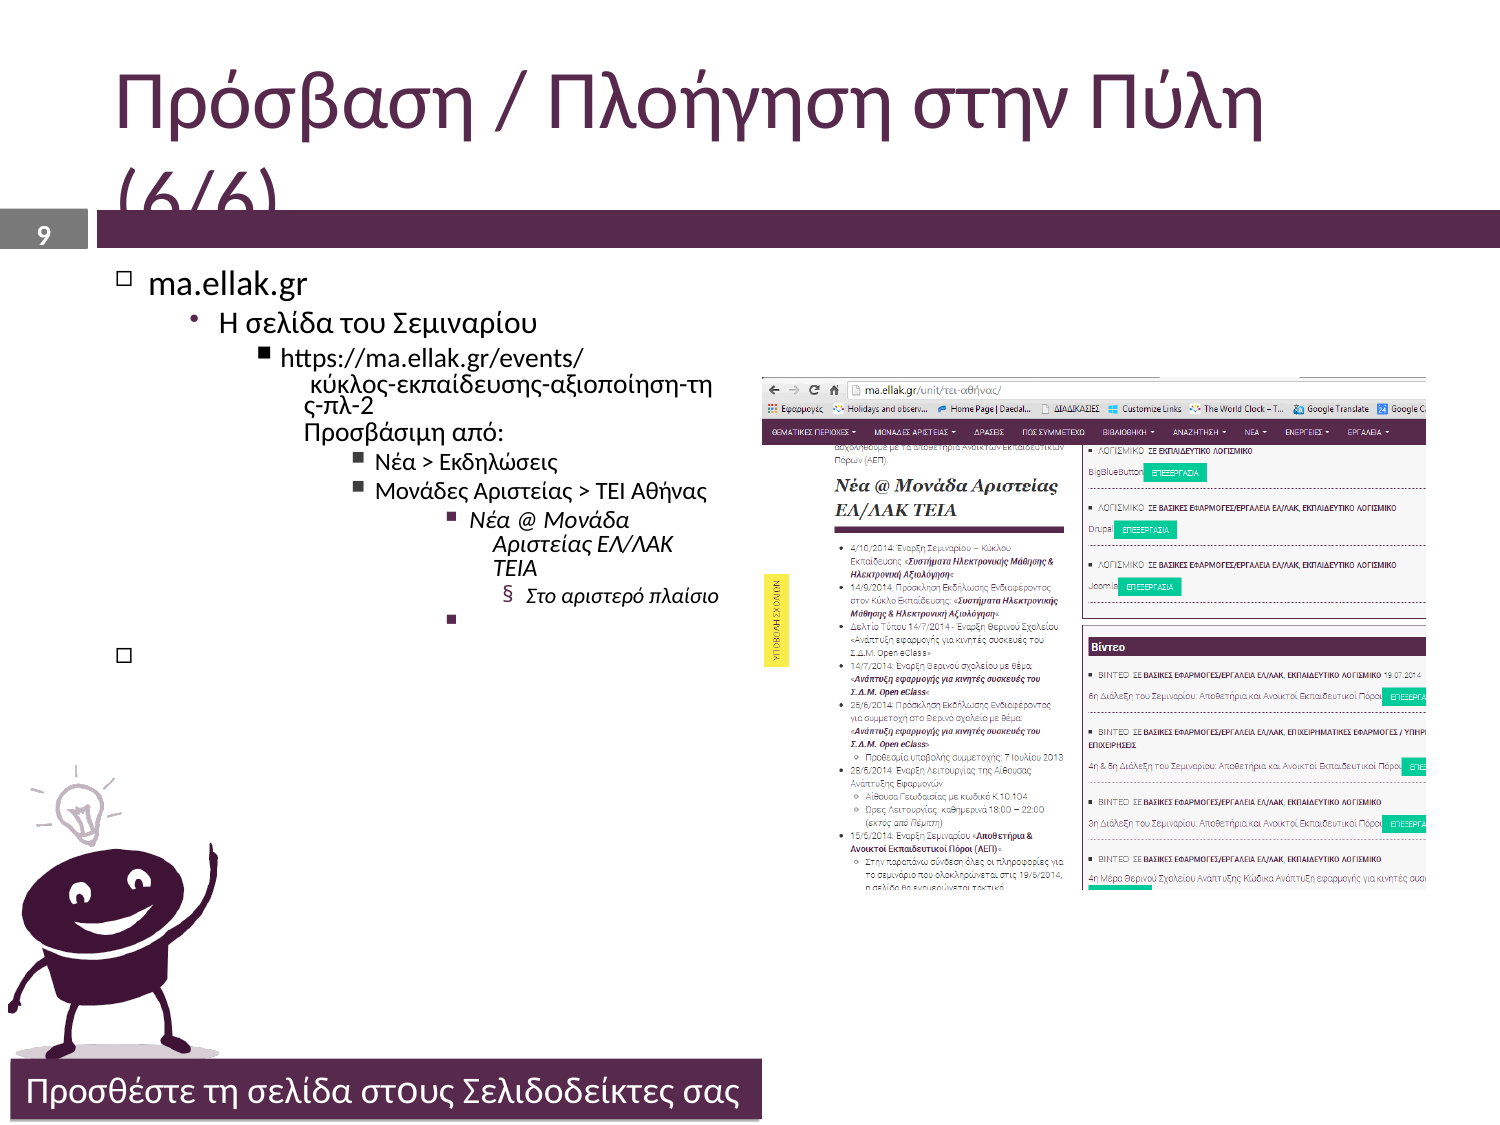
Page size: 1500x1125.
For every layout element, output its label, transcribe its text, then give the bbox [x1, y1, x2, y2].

list ma.ellak.gr Η σελίδα του Σεμιναρίου https://ma.ellak.gr/events/ κύκλος-εκπαίδευσης-αξιοποίηση-της-πλ-2 Προσβάσιμη από: Νέα > Εκδηλώσεις Μονάδες Αριστείας > ΤΕΙ Αθήνας Νέα @ Μονάδα Αριστείας ΕΛ/ΛΑΚ ΤΕΙΑ Στο αριστερό πλαίσιο [99, 260, 738, 1011]
text_box Προσθέστε τη σελίδα στoυς Σελιδοδείκτες σας [10, 1058, 762, 1120]
picture [762, 377, 1426, 890]
title Πρόσβαση / Πλοήγηση στην Πύλη (6/6) [99, 37, 1438, 201]
picture [8, 765, 219, 1059]
text_box [0, 208, 88, 249]
